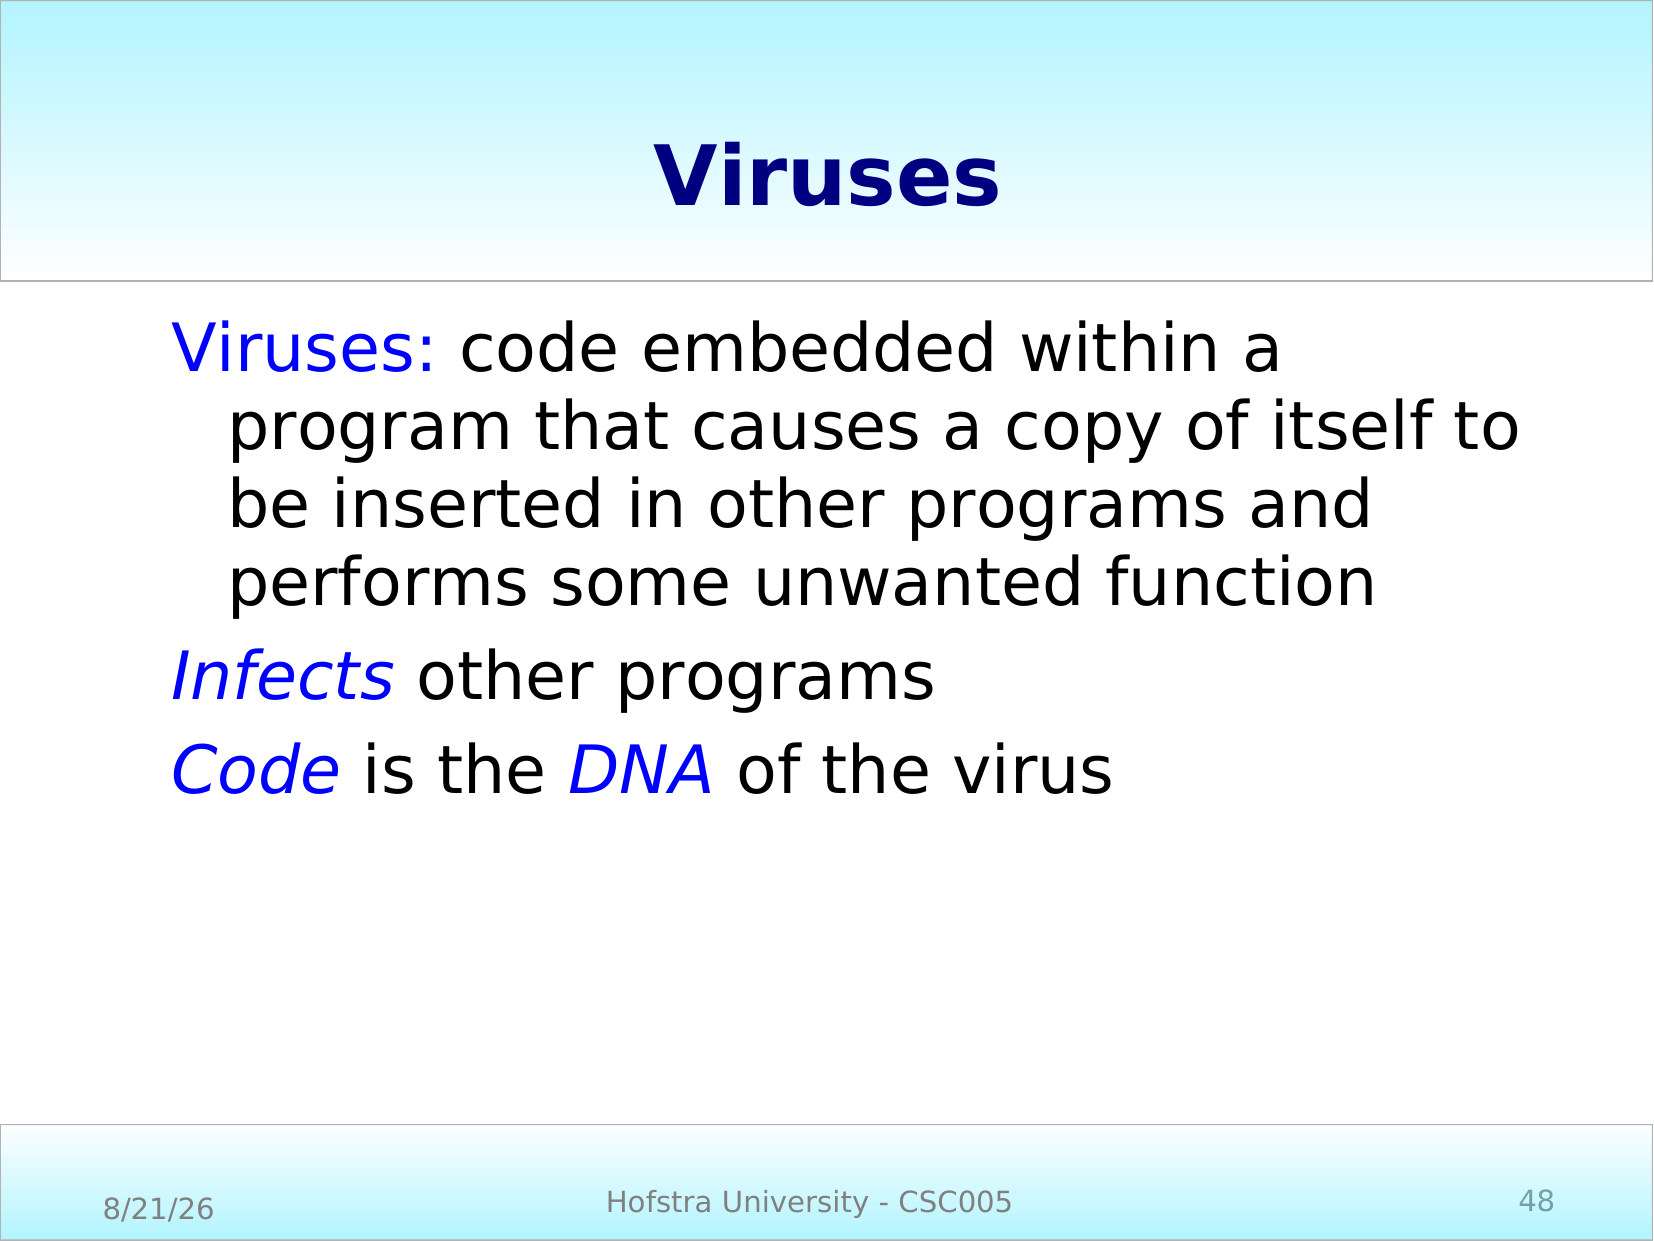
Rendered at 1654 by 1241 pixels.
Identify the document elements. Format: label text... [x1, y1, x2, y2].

title Viruses [123, 93, 1533, 233]
list Viruses: code embedded within a program that causes a copy of itself to be inserted in other programs and performs some unwanted function Infects other programs Code is the DNA of the virus [156, 302, 1562, 1047]
